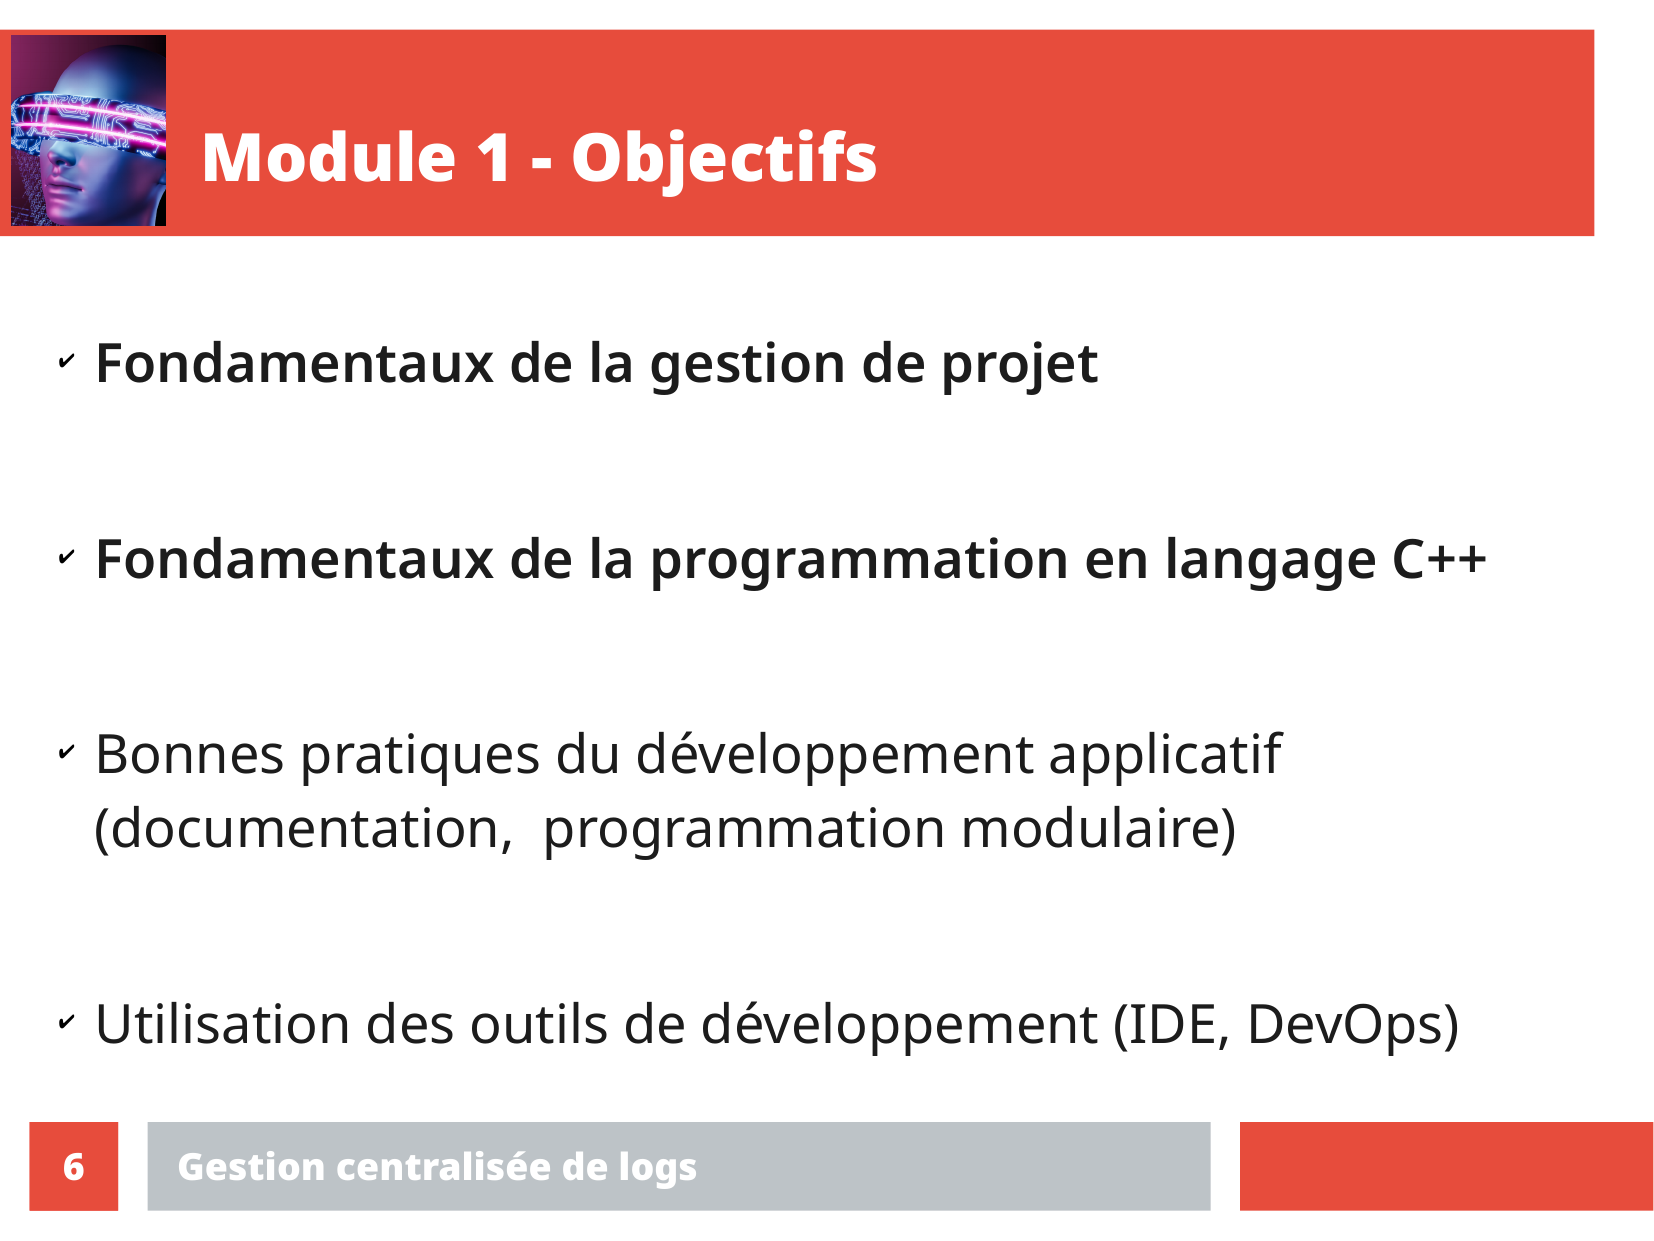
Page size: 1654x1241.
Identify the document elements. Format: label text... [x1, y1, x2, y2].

list Fondamentaux de la gestion de projet Fondamentaux de la programmation en langage C++ Bonnes pratiques du développement applicatif (documentation, programmation modulaire) Utilisation des outils de développement (IDE, DevOps) [59, 324, 1565, 1093]
title Module 1 - Objectifs [200, 53, 1571, 201]
picture [11, 35, 166, 226]
